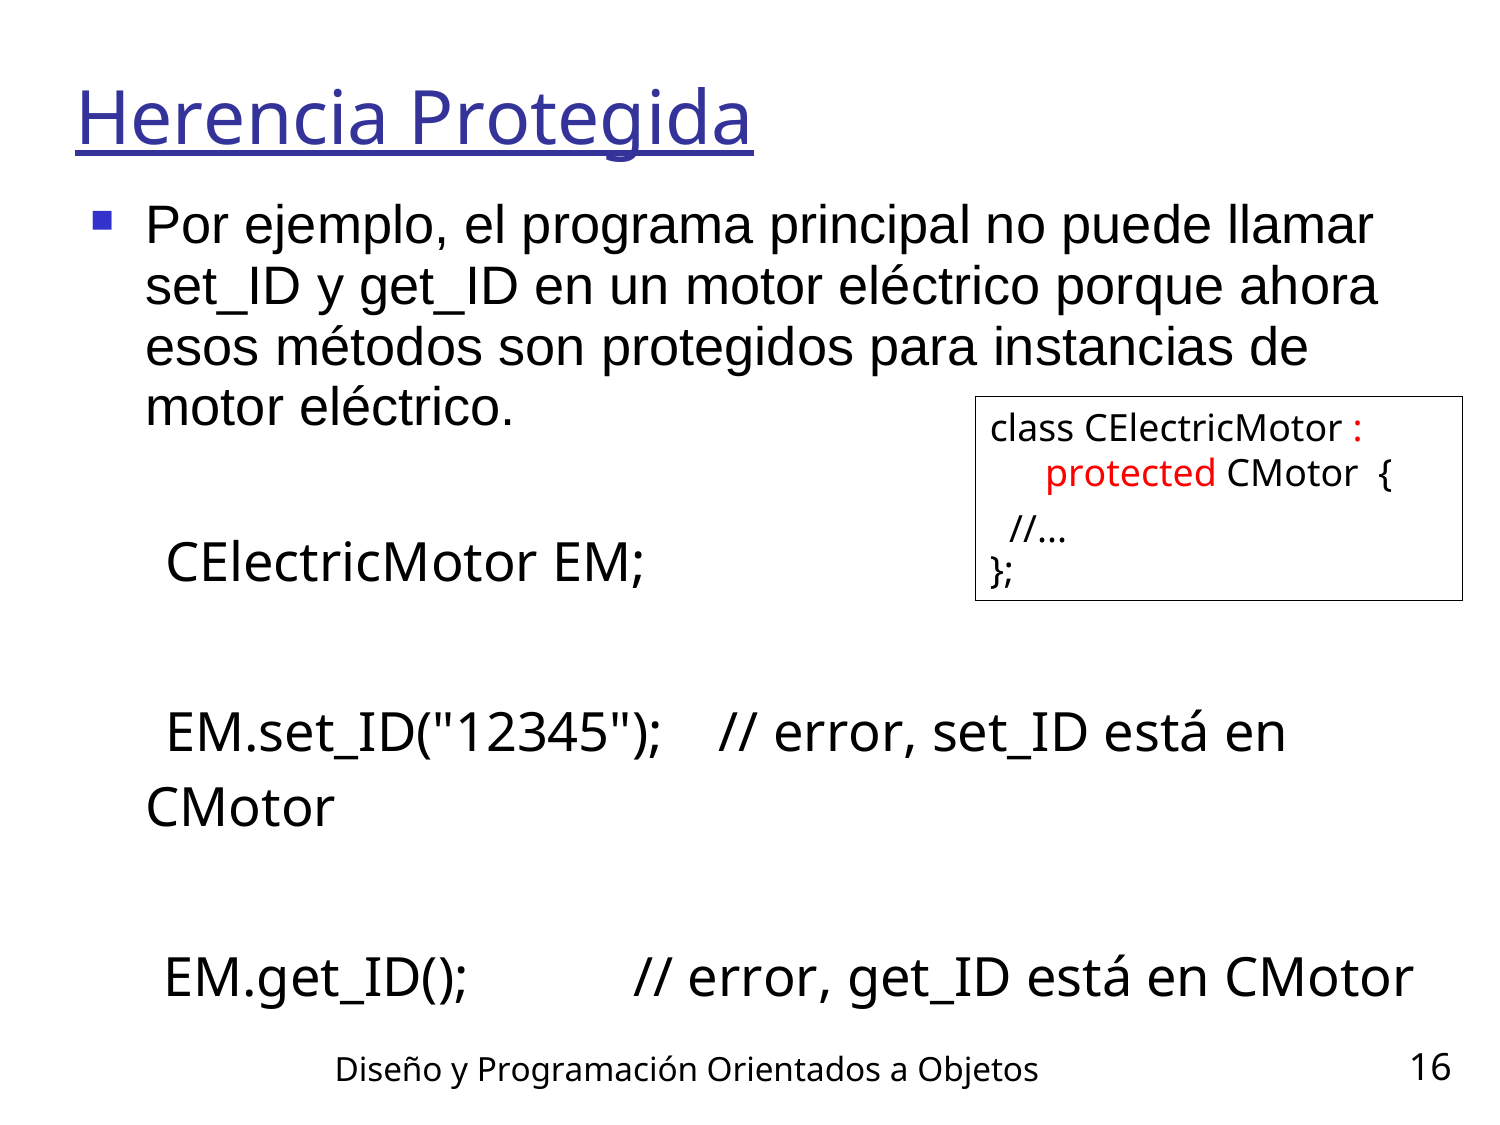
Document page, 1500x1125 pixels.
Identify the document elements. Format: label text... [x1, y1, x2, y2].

text_box class CElectricMotor : protected CMotor { //... }; [975, 396, 1463, 601]
list Por ejemplo, el programa principal no puede llamar set_ID y get_ID en un motor eléctrico porque ahora esos métodos son protegidos para instancias de motor eléctrico. CElectricMotor EM; EM.set_ID("12345"); // error, set_ID está en CMotor EM.get_ID(); // error, get_ID está en CMotor [75, 187, 1462, 1066]
title Herencia Protegida [75, 30, 1466, 193]
